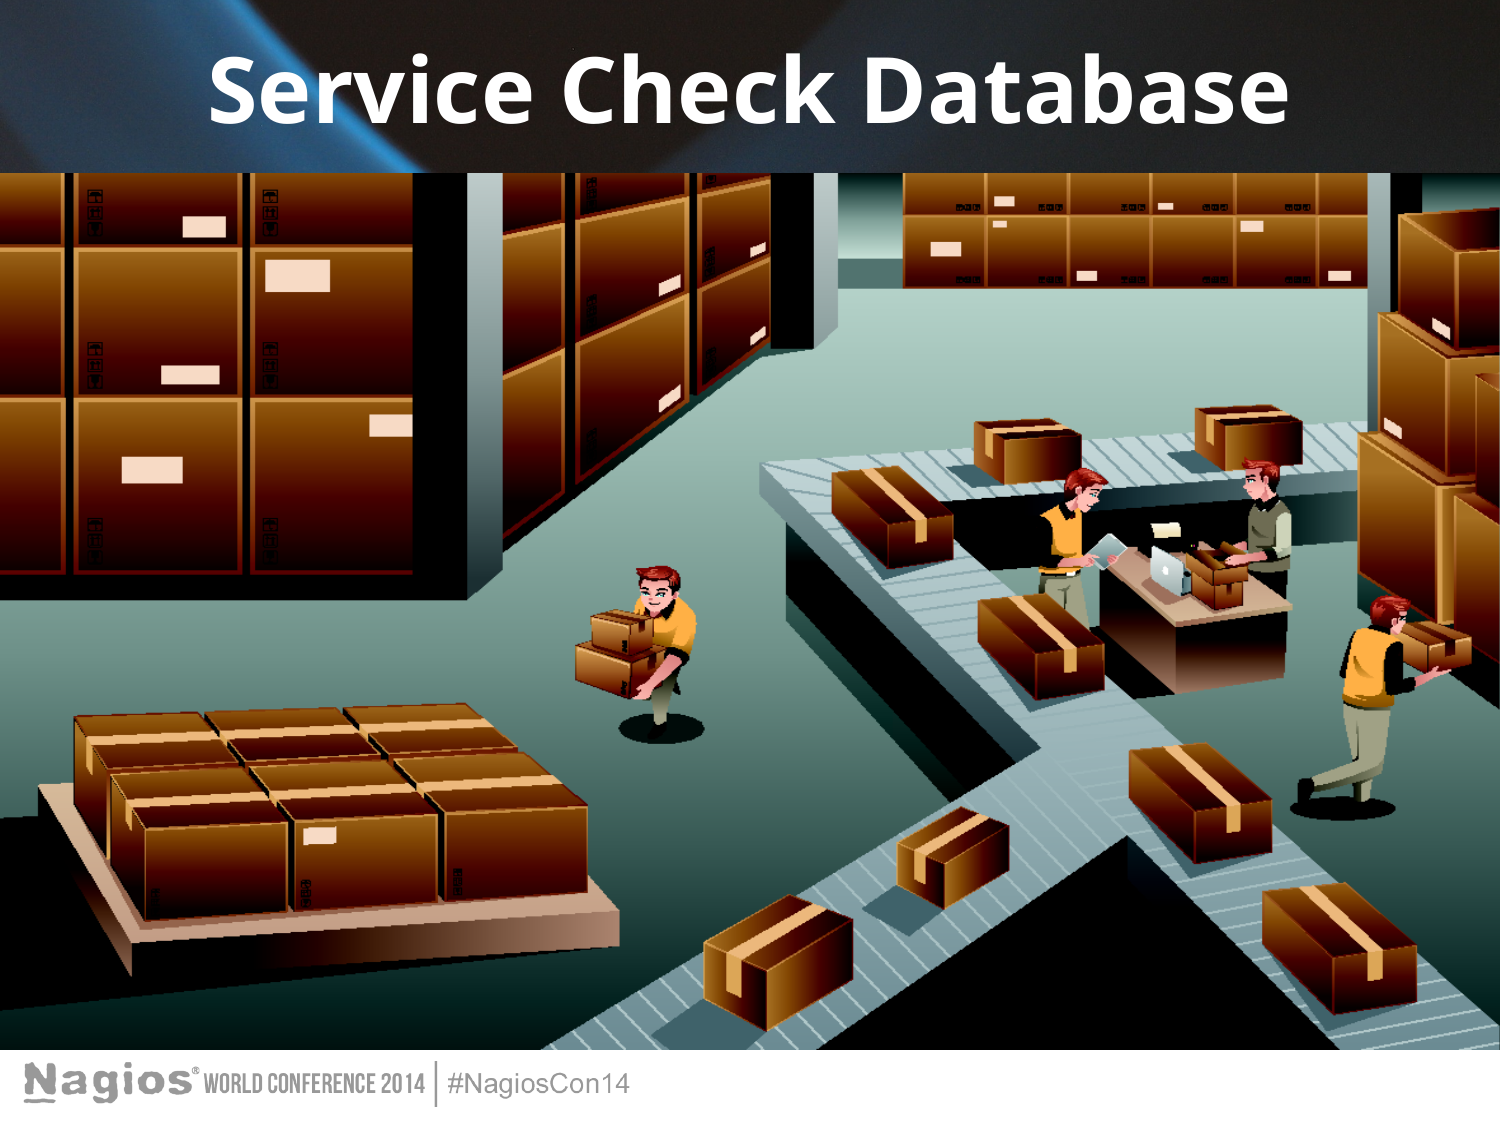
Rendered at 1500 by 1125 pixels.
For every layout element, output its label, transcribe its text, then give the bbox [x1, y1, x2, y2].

title Service Check Database [75, 0, 1426, 173]
picture [0, 0, 1500, 1125]
